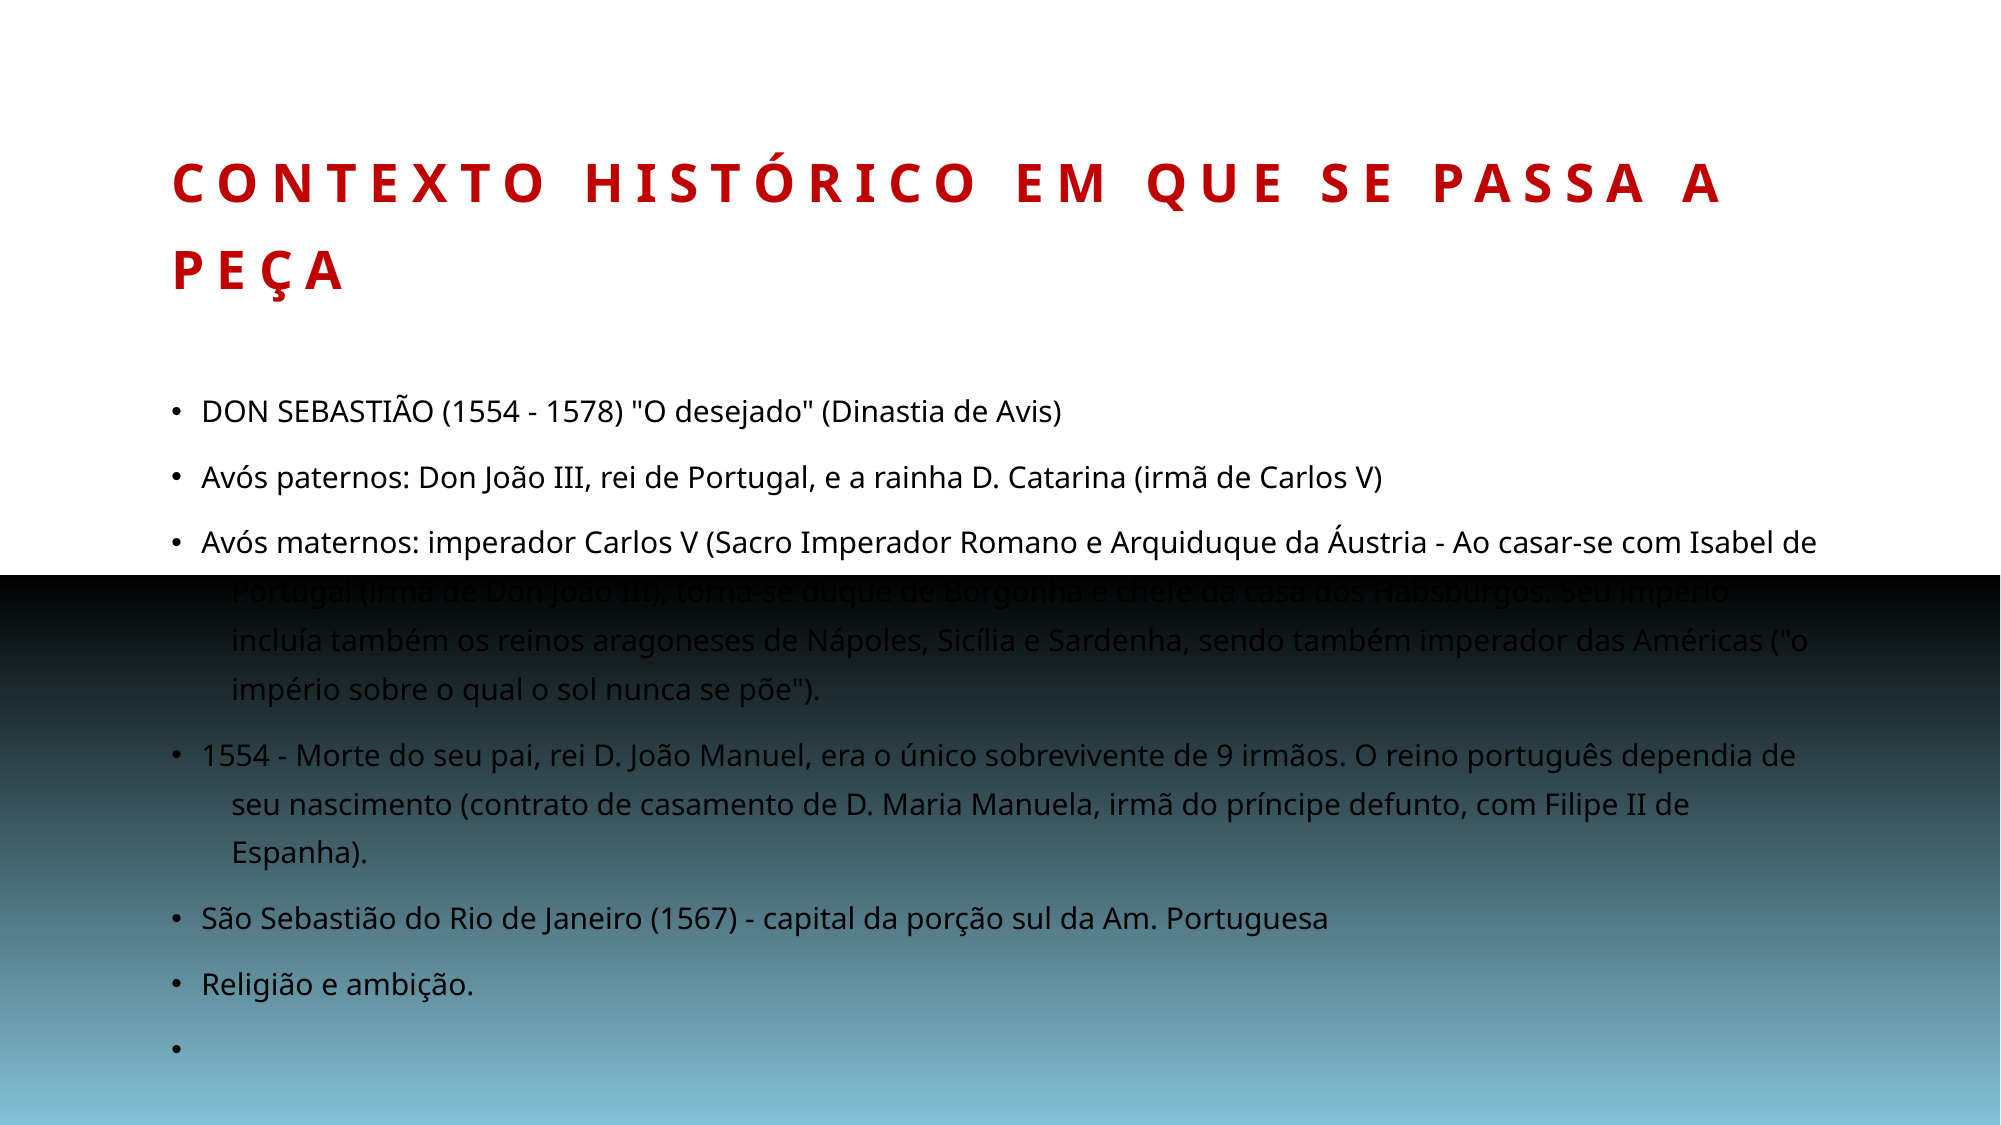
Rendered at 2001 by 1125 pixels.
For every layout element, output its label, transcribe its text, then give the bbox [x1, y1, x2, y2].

list DON SEBASTIÃO (1554 - 1578) "O desejado" (Dinastia de Avis) Avós paternos: Don João III, rei de Portugal, e a rainha D. Catarina (irmã de Carlos V) Avós maternos: imperador Carlos V (Sacro Imperador Romano e Arquiduque da Áustria - Ao casar-se com Isabel de Portugal (irmã de Don João III), torna-se duque de Borgonha e chefe da casa dos Habsburgos. Seu império incluía também os reinos aragoneses de Nápoles, Sicília e Sardenha, sendo também imperador das Américas ("o império sobre o qual o sol nunca se põe"). 1554 - Morte do seu pai, rei D. João Manuel, era o único sobrevivente de 9 irmãos. O reino português dependia de seu nascimento (contrato de casamento de D. Maria Manuela, irmã do príncipe defunto, com Filipe II de Espanha). São Sebastião do Rio de Janeiro (1567) - capital da porção sul da Am. Portuguesa Religião e ambição. [156, 375, 1844, 1014]
title Contexto histórico em que se passa a peça [156, 124, 1844, 313]
